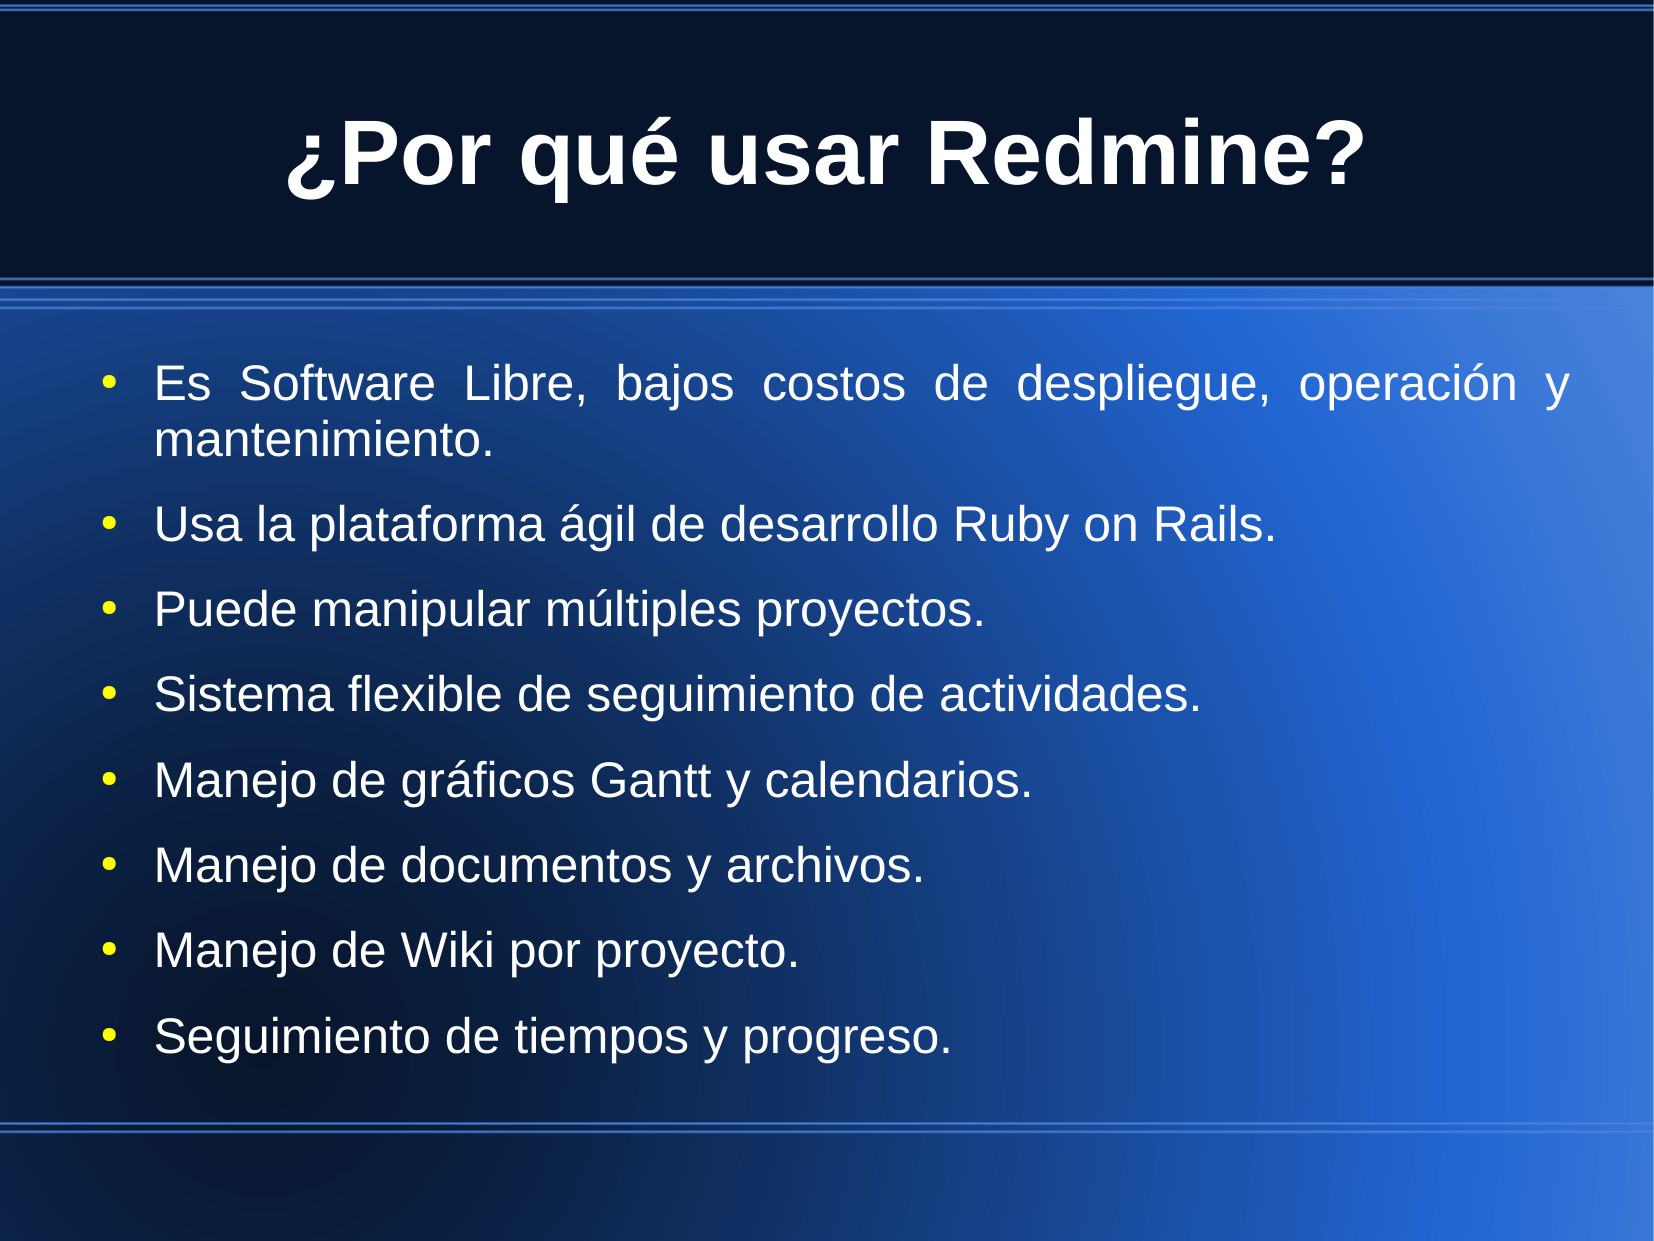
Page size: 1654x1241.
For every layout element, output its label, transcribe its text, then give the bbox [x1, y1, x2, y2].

list Es Software Libre, bajos costos de despliegue, operación y mantenimiento. Usa la plataforma ágil de desarrollo Ruby on Rails. Puede manipular múltiples proyectos. Sistema flexible de seguimiento de actividades. Manejo de gráficos Gantt y calendarios. Manejo de documentos y archivos. Manejo de Wiki por proyecto. Seguimiento de tiempos y progreso. [82, 355, 1571, 1064]
picture [0, 0, 1654, 1241]
title ¿Por qué usar Redmine? [82, 49, 1571, 257]
